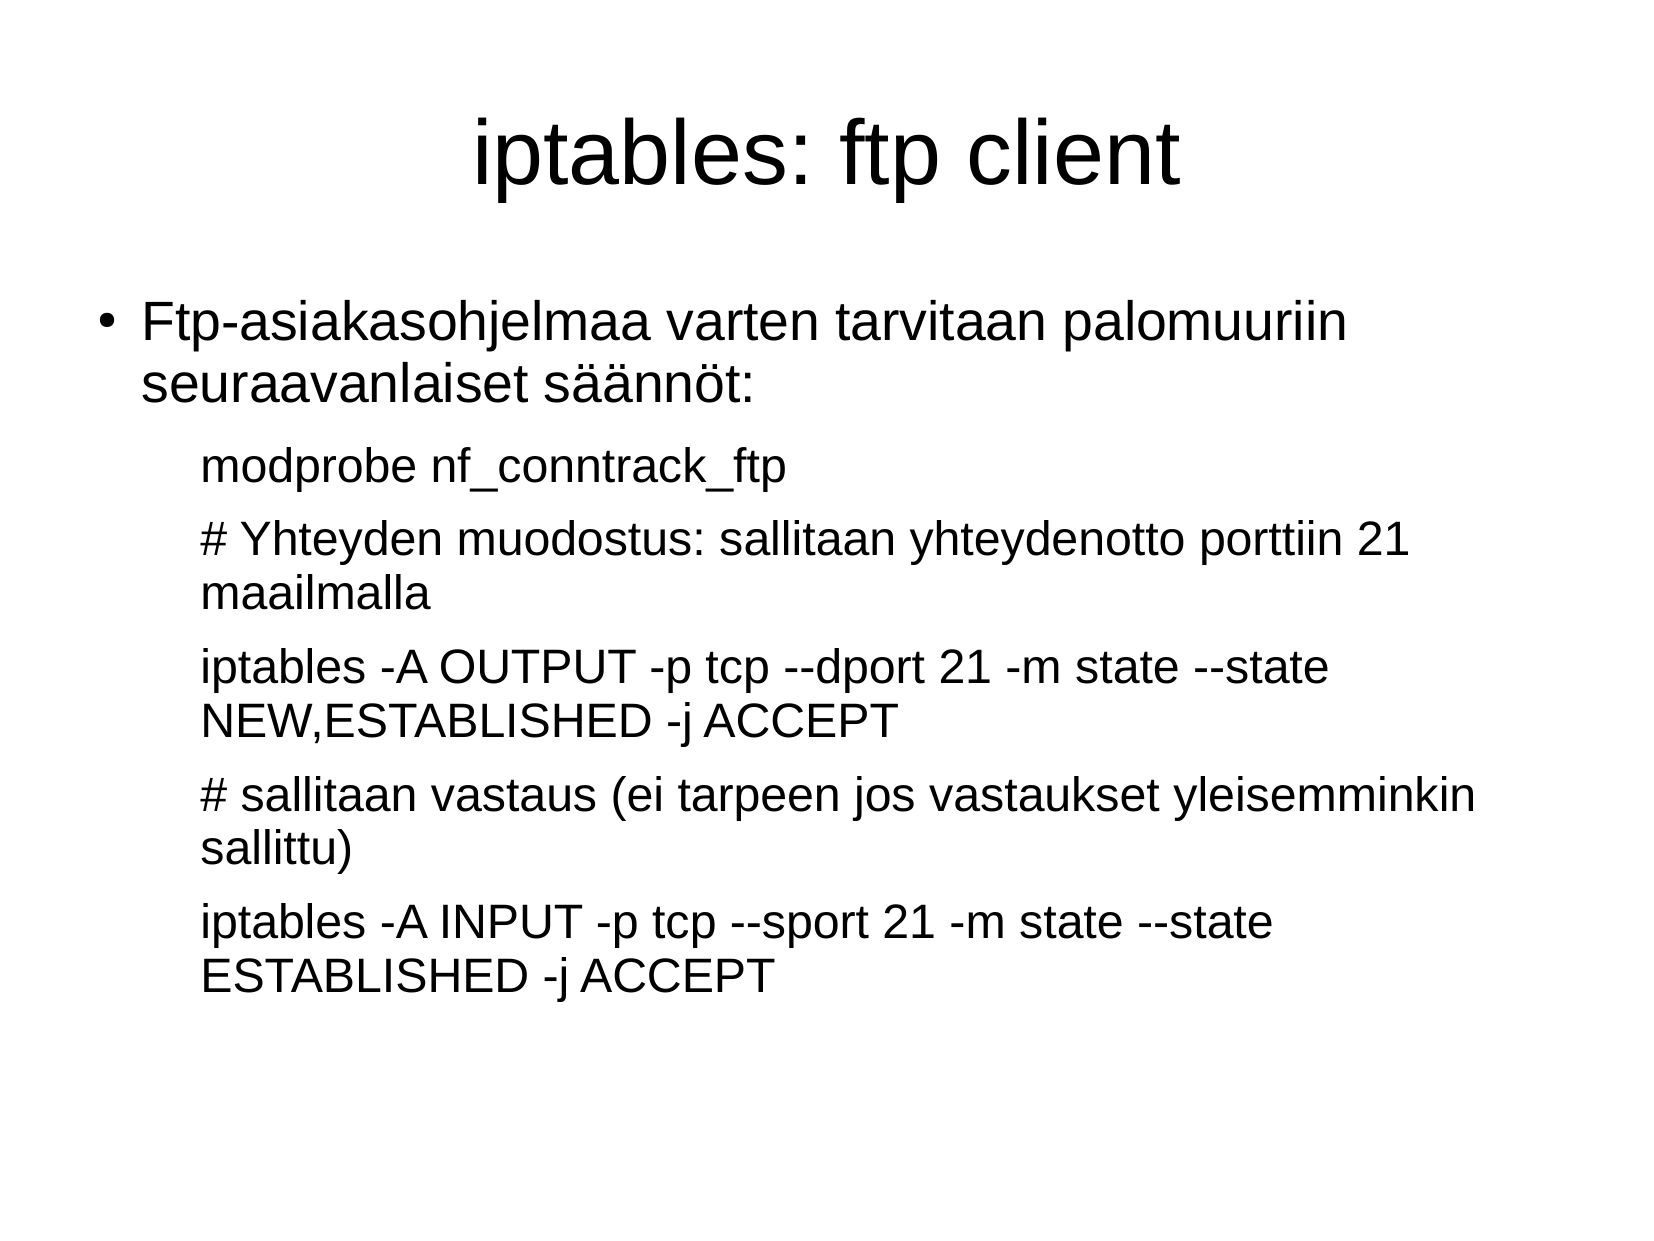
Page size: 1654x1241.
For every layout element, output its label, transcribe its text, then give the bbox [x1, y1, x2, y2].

title iptables: ftp client [82, 49, 1571, 257]
list Ftp-asiakasohjelmaa varten tarvitaan palomuuriin seuraavanlaiset säännöt: modprobe nf_conntrack_ftp # Yhteyden muodostus: sallitaan yhteydenotto porttiin 21 maailmalla iptables -A OUTPUT -p tcp --dport 21 -m state --state NEW,ESTABLISHED -j ACCEPT # sallitaan vastaus (ei tarpeen jos vastaukset yleisemminkin sallittu) iptables -A INPUT -p tcp --sport 21 -m state --state ESTABLISHED -j ACCEPT [82, 290, 1571, 1010]
